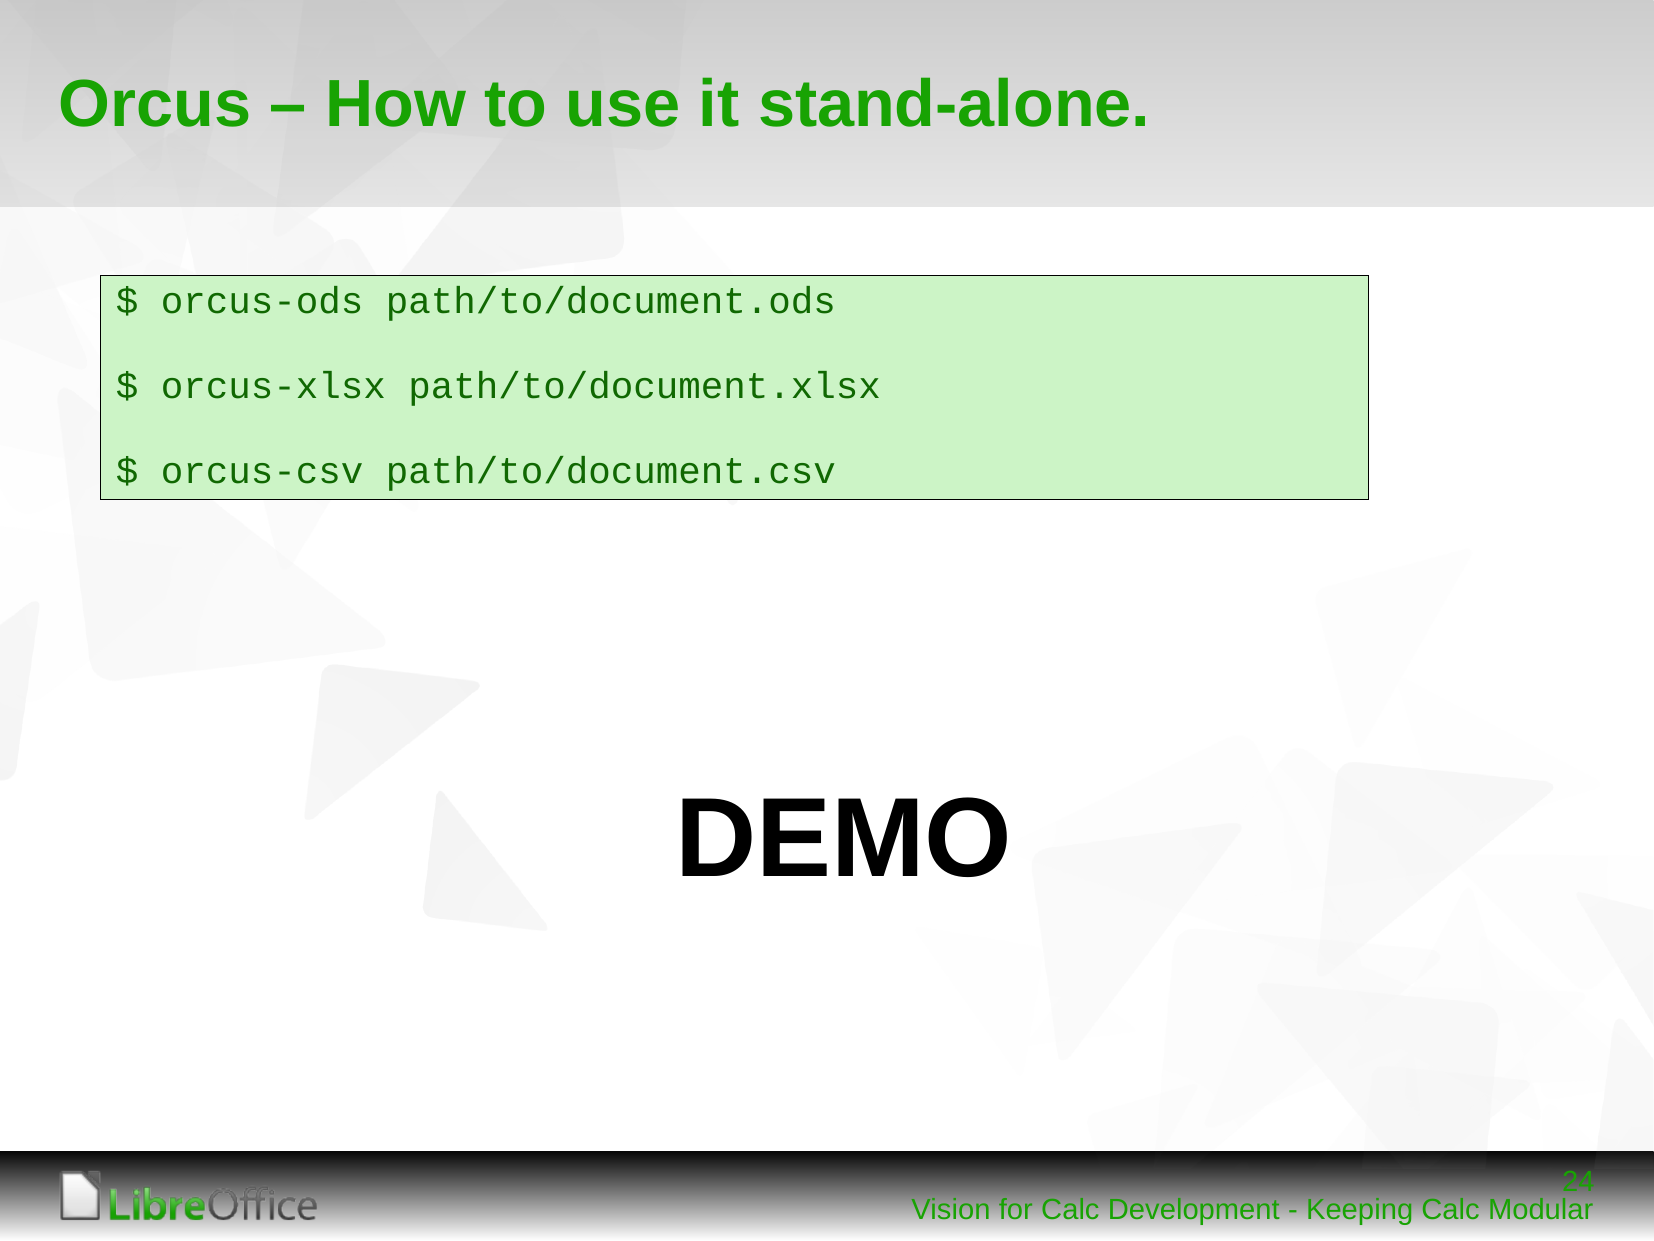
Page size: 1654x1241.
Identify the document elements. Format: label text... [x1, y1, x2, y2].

picture [915, 548, 1654, 1169]
picture [0, 0, 783, 931]
title Orcus – How to use it stand-alone. [59, 29, 1595, 178]
text_box DEMO [660, 767, 1028, 908]
picture [41, 1152, 337, 1240]
text_box $ orcus-ods path/to/document.ods $ orcus-xlsx path/to/document.xlsx $ orcus-csv path/to/document.csv [100, 275, 1369, 500]
